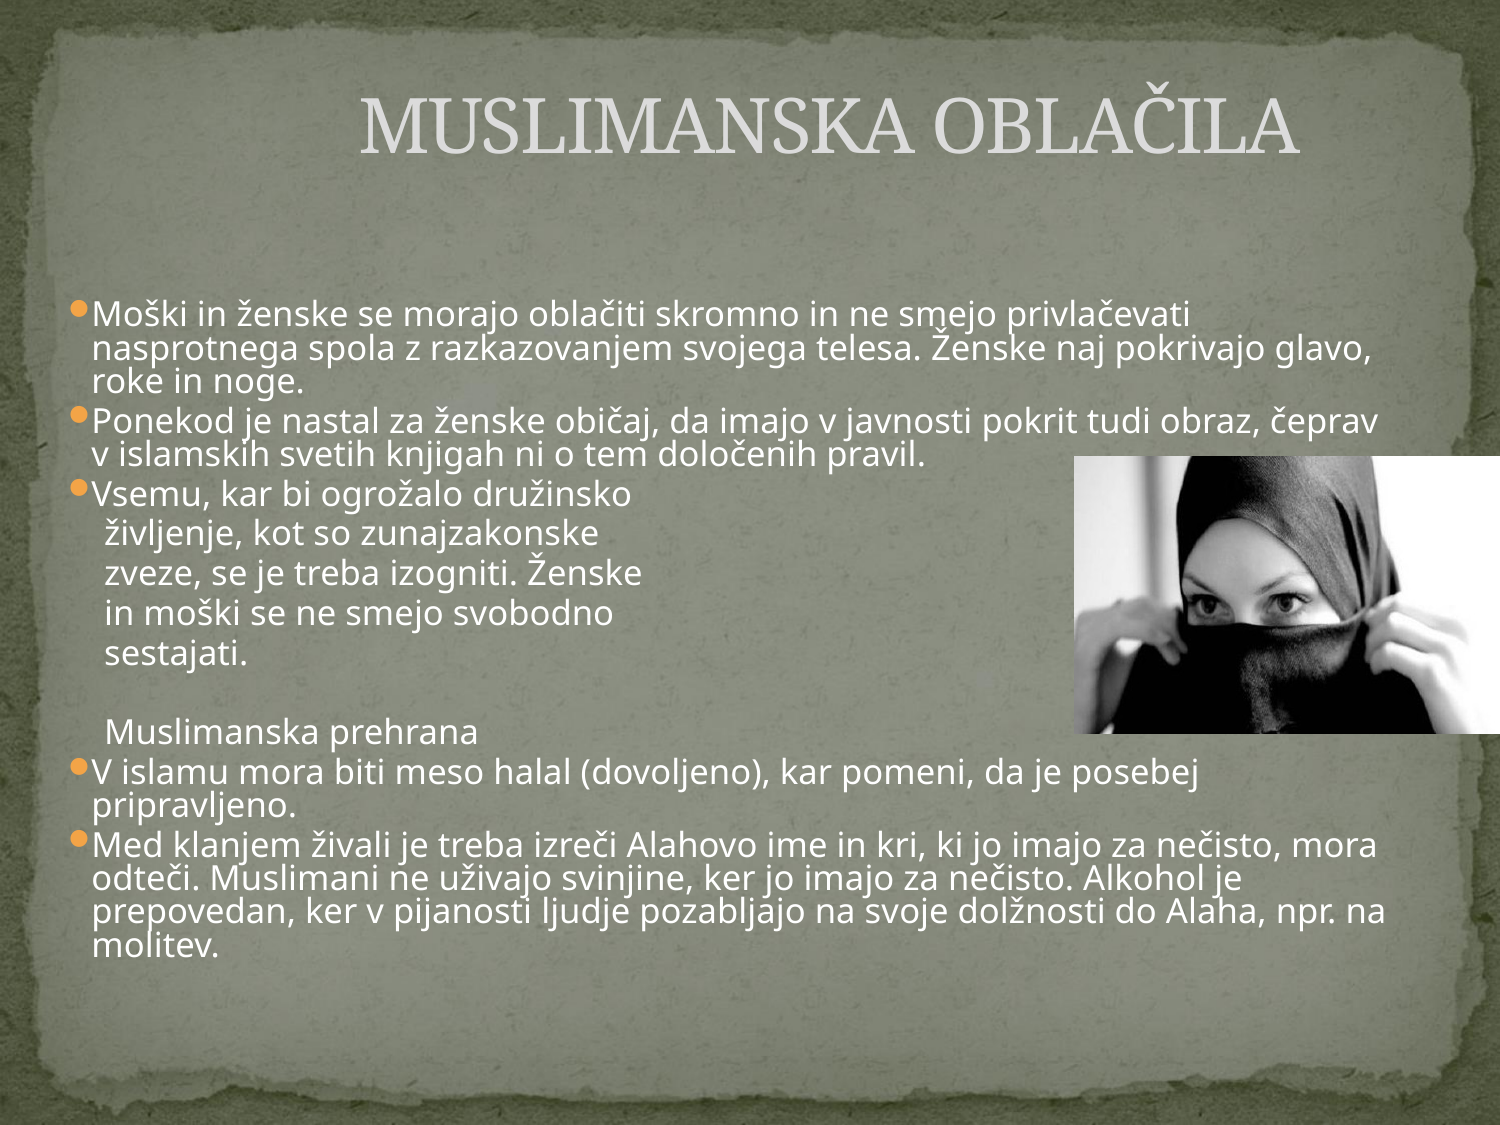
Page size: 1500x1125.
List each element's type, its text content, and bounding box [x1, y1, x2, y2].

list Moški in ženske se morajo oblačiti skromno in ne smejo privlačevati nasprotnega spola z razkazovanjem svojega telesa. Ženske naj pokrivajo glavo, roke in noge. Ponekod je nastal za ženske običaj, da imajo v javnosti pokrit tudi obraz, čeprav v islamskih svetih knjigah ni o tem določenih pravil. Vsemu, kar bi ogrožalo družinsko življenje, kot so zunajzakonske zveze, se je treba izogniti. Ženske in moški se ne smejo svobodno sestajati. Muslimanska prehrana V islamu mora biti meso halal (dovoljeno), kar pomeni, da je posebej pripravljeno. Med klanjem živali je treba izreči Alahovo ime in kri, ki jo imajo za nečisto, mora odteči. Muslimani ne uživajo svinjine, ker jo imajo za nečisto. Alkohol je prepovedan, ker v pijanosti ljudje pozabljajo na svoje dolžnosti do Alaha, npr. na molitev. [53, 210, 1404, 1055]
title MUSLIMANSKA OBLAČILA [0, 46, 1350, 176]
picture [0, 0, 1500, 1125]
